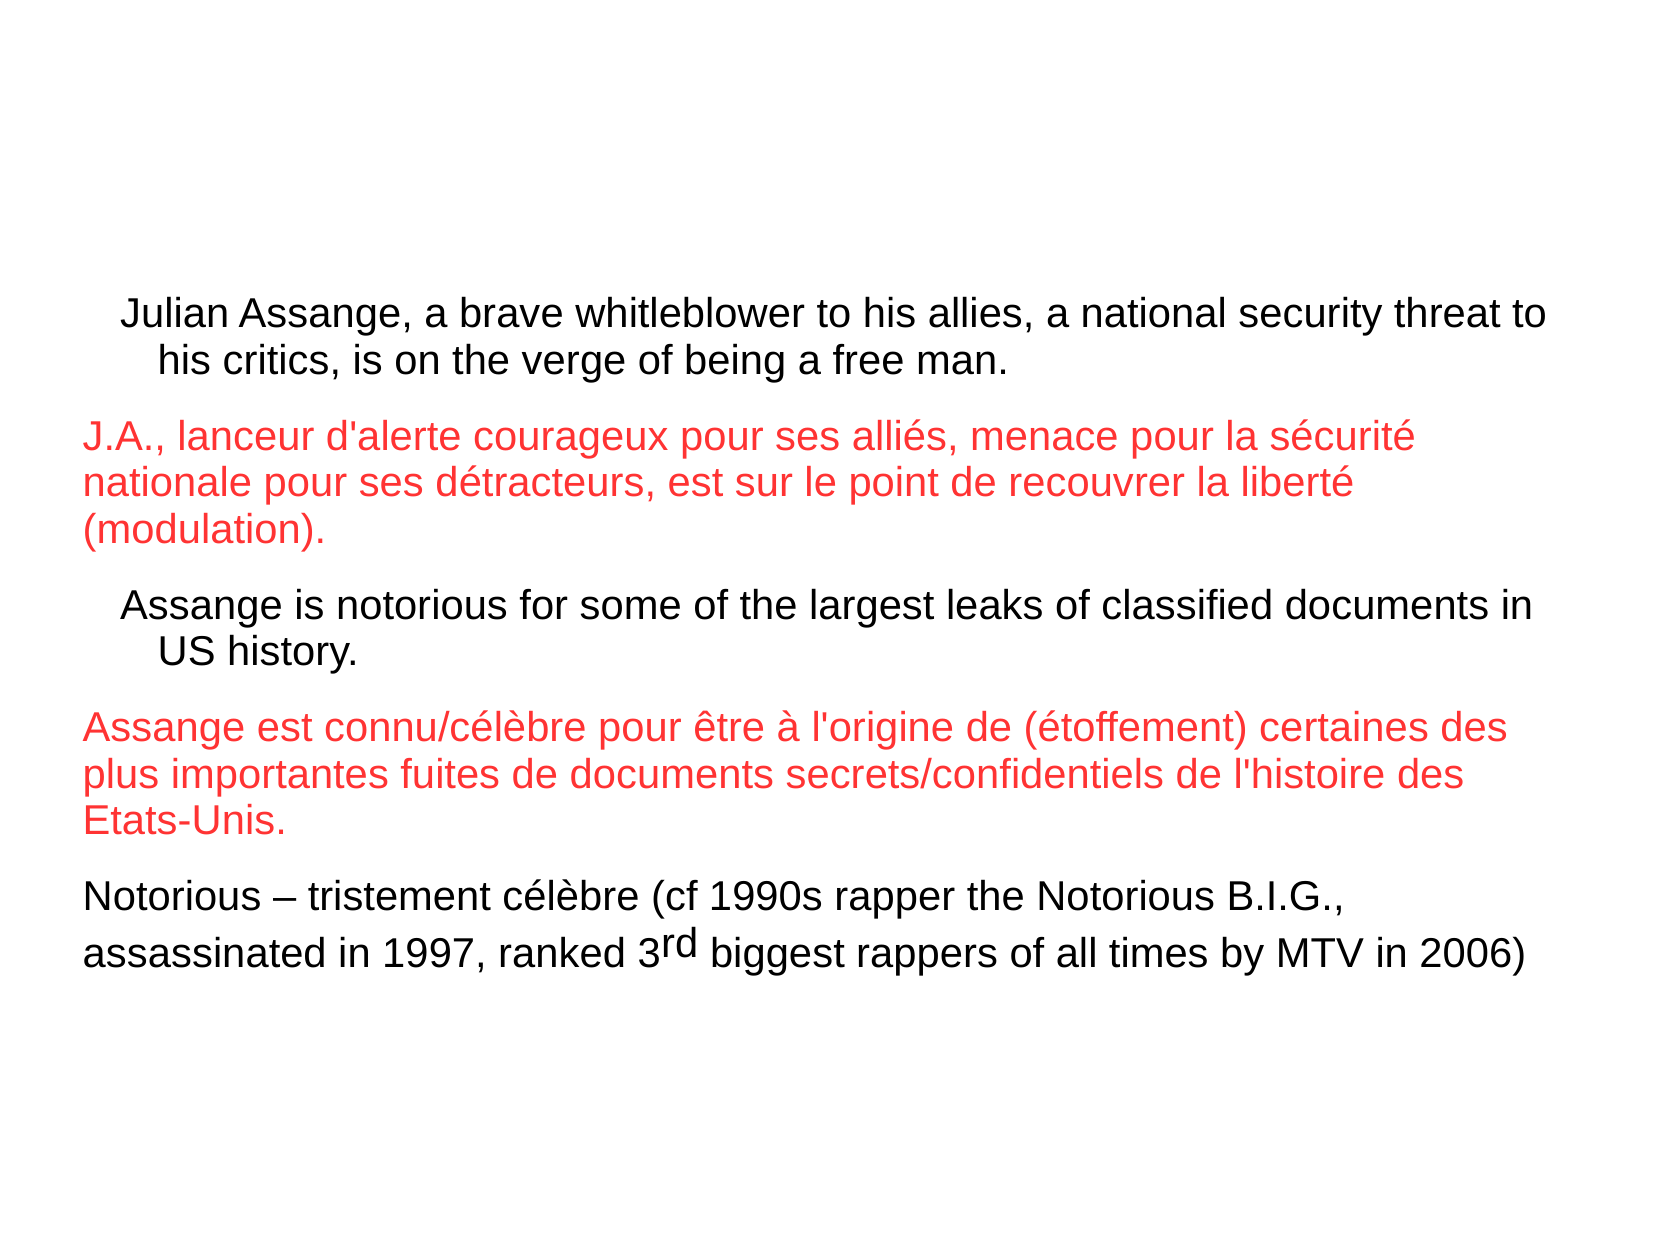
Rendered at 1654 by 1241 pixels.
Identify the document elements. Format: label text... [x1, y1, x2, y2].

list Julian Assange, a brave whitleblower to his allies, a national security threat to his critics, is on the verge of being a free man. J.A., lanceur d'alerte courageux pour ses alliés, menace pour la sécurité nationale pour ses détracteurs, est sur le point de recouvrer la liberté (modulation). Assange is notorious for some of the largest leaks of classified documents in US history. Assange est connu/célèbre pour être à l'origine de (étoffement) certaines des plus importantes fuites de documents secrets/confidentiels de l'histoire des Etats-Unis. Notorious – tristement célèbre (cf 1990s rapper the Notorious B.I.G., assassinated in 1997, ranked 3rd biggest rappers of all times by MTV in 2006) [82, 290, 1571, 1109]
